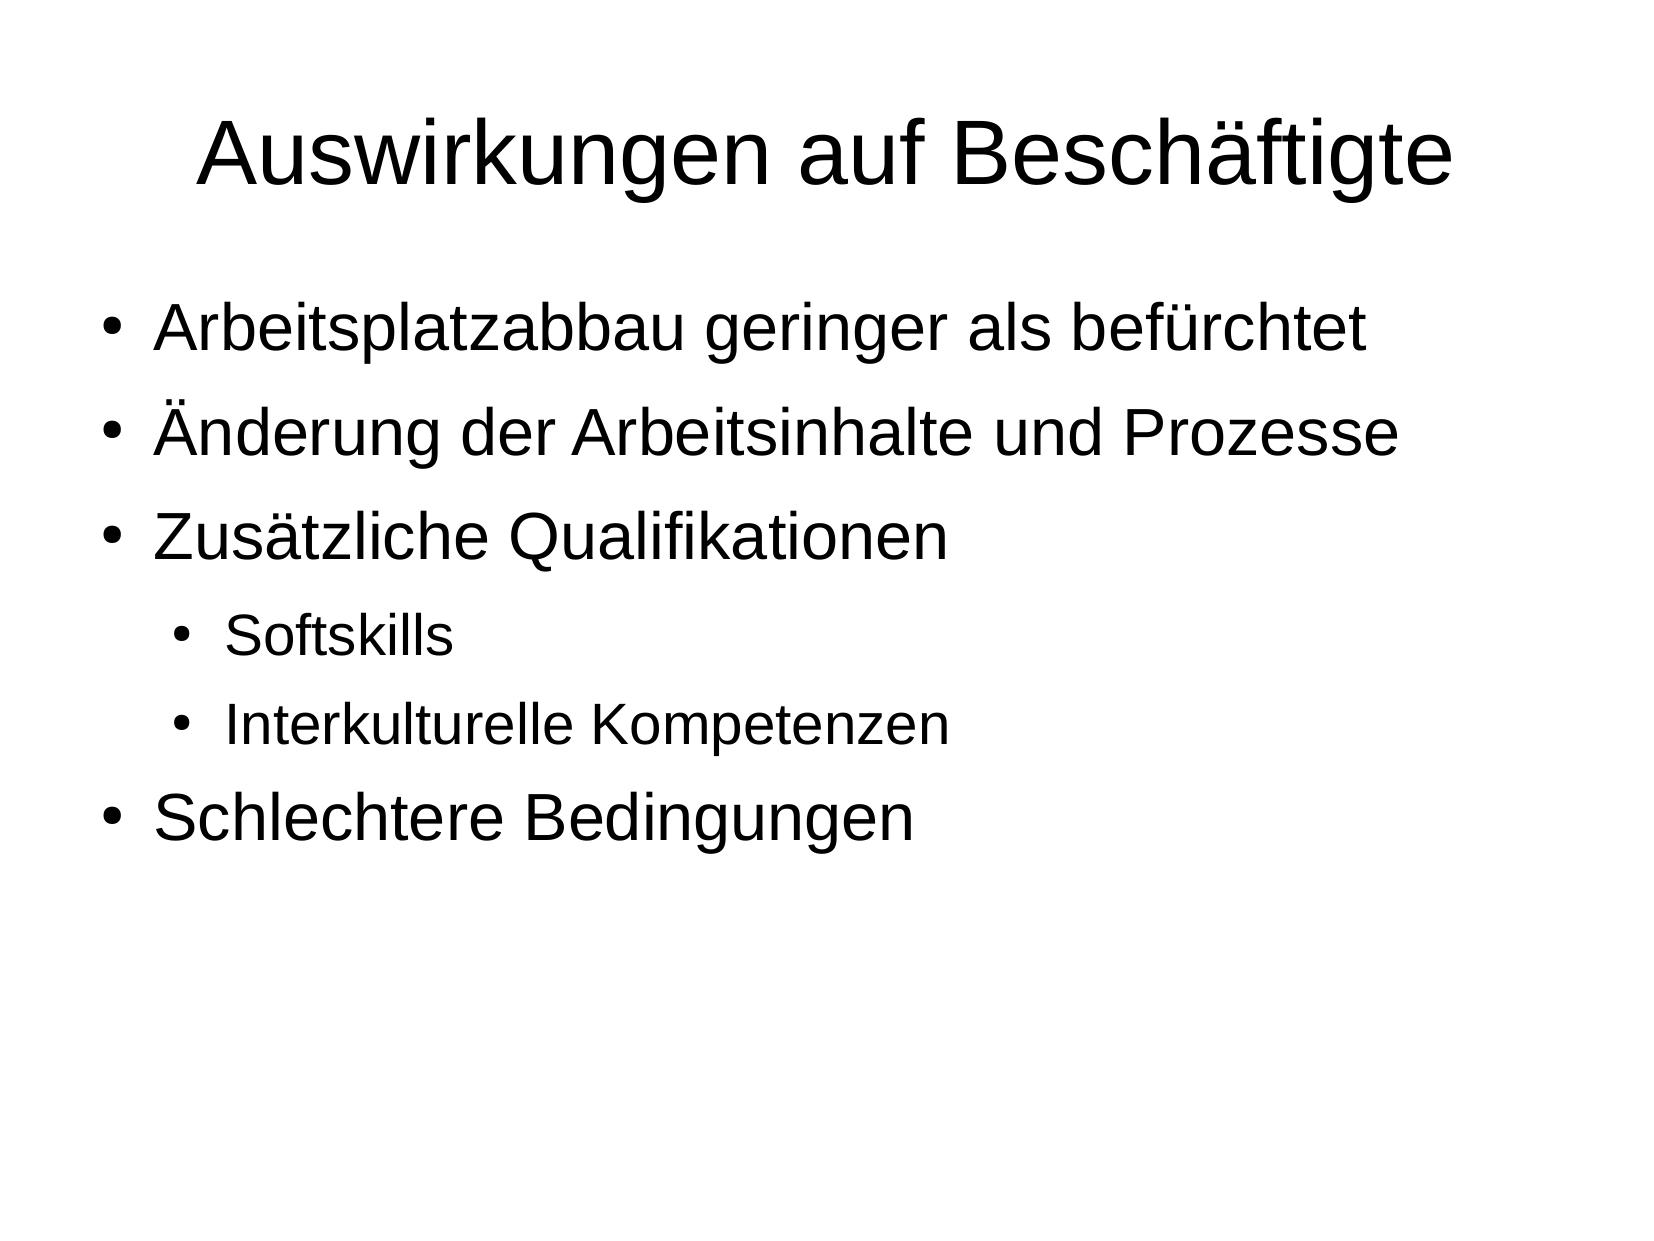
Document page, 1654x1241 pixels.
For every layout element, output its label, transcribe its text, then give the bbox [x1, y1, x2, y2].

list Arbeitsplatzabbau geringer als befürchtet Änderung der Arbeitsinhalte und Prozesse Zusätzliche Qualifikationen Softskills Interkulturelle Kompetenzen Schlechtere Bedingungen [82, 290, 1571, 1109]
title Auswirkungen auf Beschäftigte [82, 49, 1571, 257]
